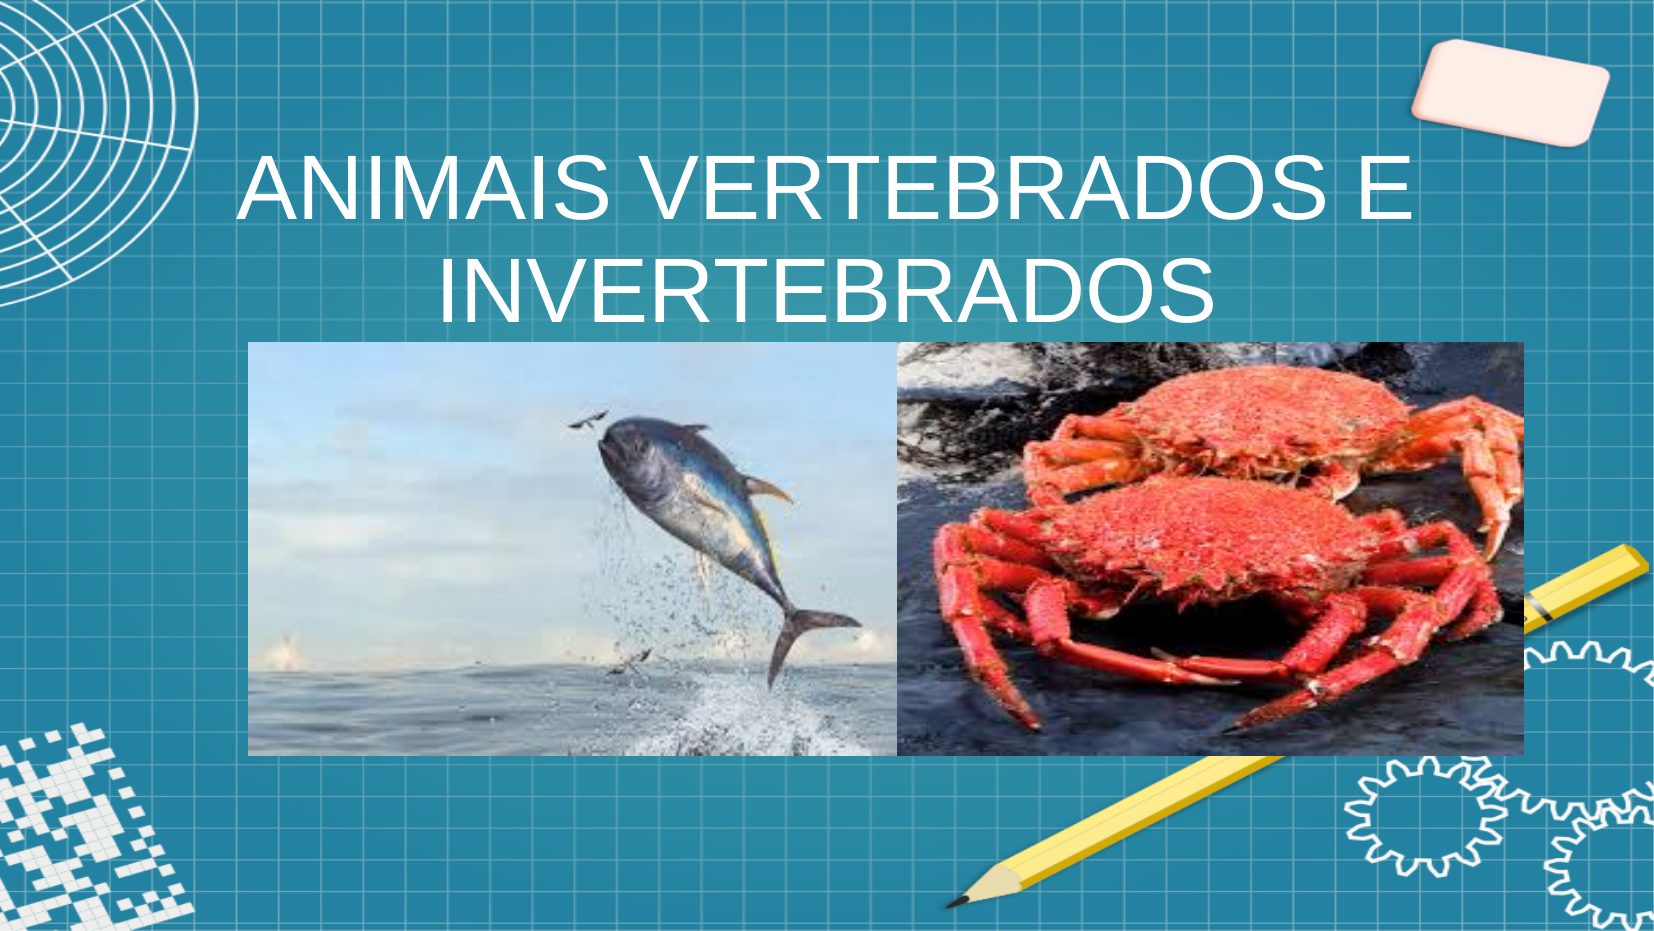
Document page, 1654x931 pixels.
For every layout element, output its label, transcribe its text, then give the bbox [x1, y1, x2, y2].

title ANIMAIS VERTEBRADOS E INVERTEBRADOS [82, 132, 1571, 346]
picture [0, 0, 1654, 931]
